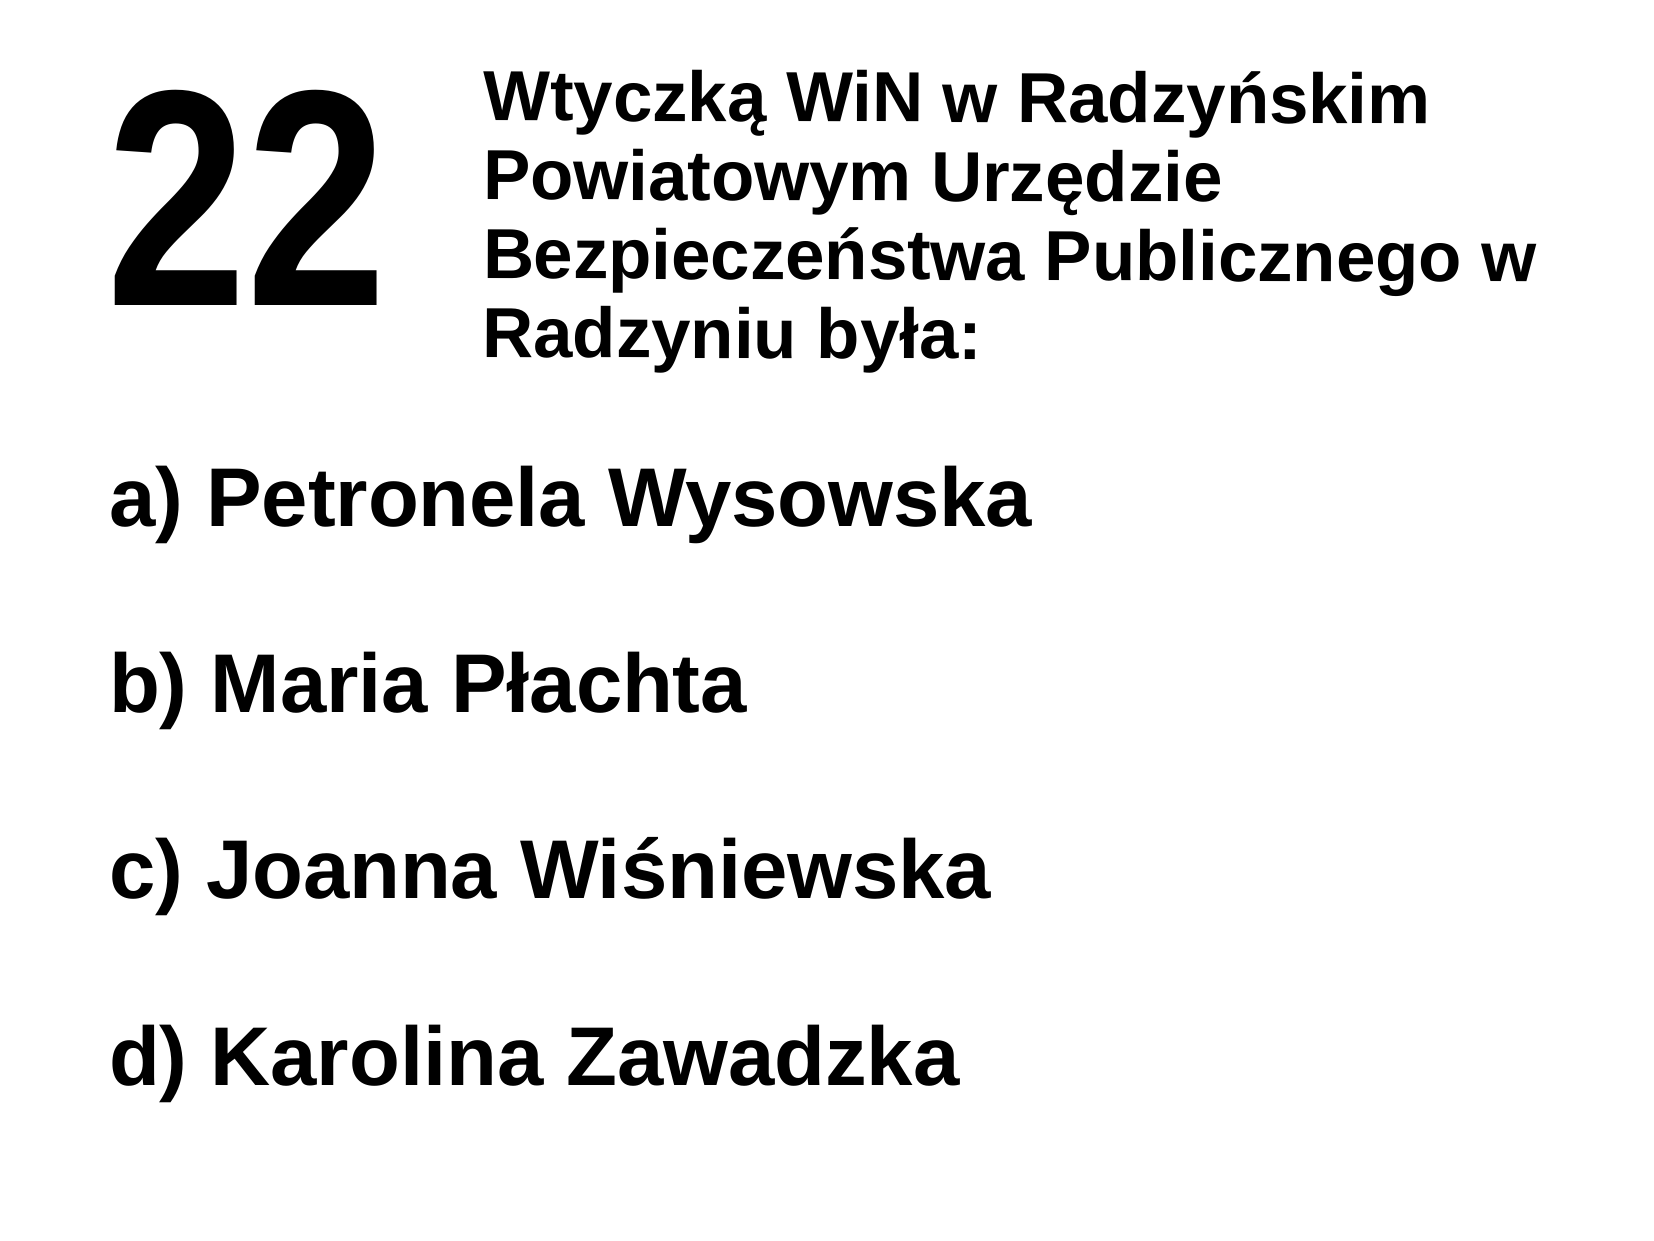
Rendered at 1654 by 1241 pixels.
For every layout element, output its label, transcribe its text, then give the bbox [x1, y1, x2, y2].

text_box a) Petronela Wysowska b) Maria Płachta c) Joanna Wiśniewska d) Karolina Zawadzka [94, 444, 1453, 1182]
text_box Wtyczką WiN w Radzyńskim Powiatowym Urzędzie Bezpieczeństwa Publicznego w Radzyniu była: [482, 56, 1615, 372]
text_box 22 [8, 9, 485, 308]
